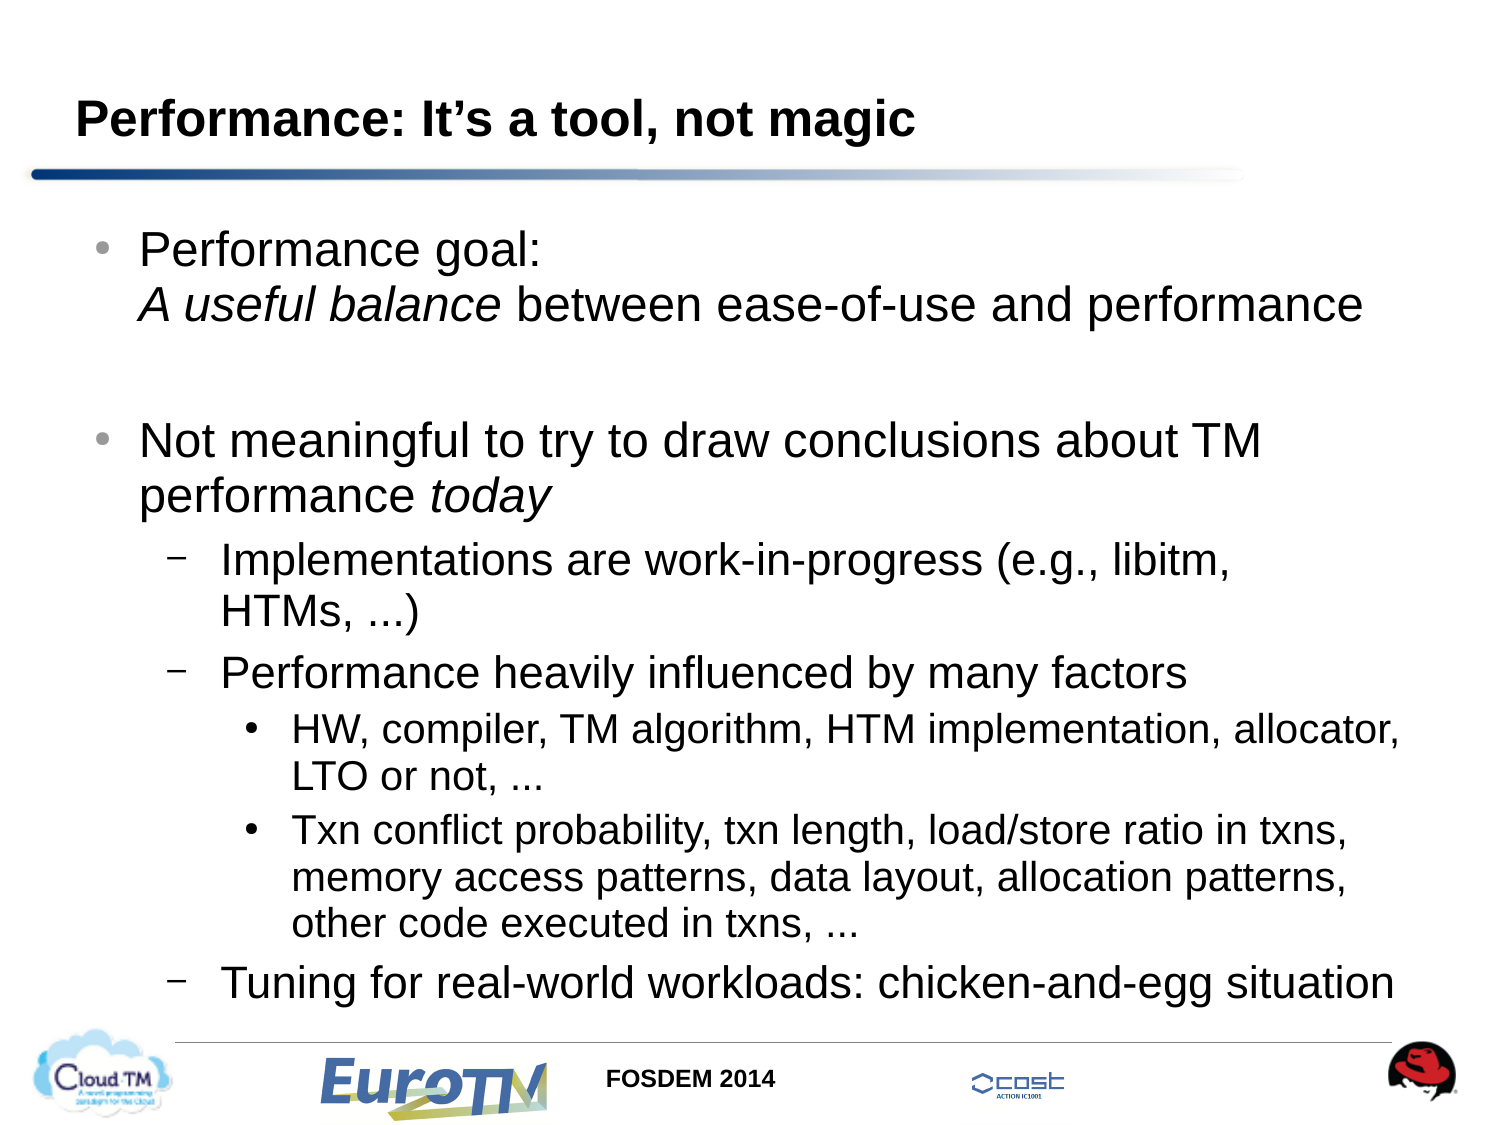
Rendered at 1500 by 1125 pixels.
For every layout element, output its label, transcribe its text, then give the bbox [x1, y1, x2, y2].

picture [1387, 1039, 1463, 1110]
picture [29, 1025, 175, 1120]
picture [315, 1053, 555, 1125]
title Performance: It’s a tool, not magic [75, 34, 1425, 205]
picture [16, 160, 75, 189]
list Performance goal: A useful balance between ease-of-use and performance Not meaningful to try to draw conclusions about TM performance today Implementations are work-in-progress (e.g., libitm, HTMs, ...) Performance heavily influenced by many factors HW, compiler, TM algorithm, HTM implementation, allocator, LTO or not, ... Txn conflict probability, txn length, load/store ratio in txns, memory access patterns, data layout, allocation patterns, other code executed in txns, ... Tuning for real-world workloads: chicken-and-egg situation [78, 222, 1429, 1006]
